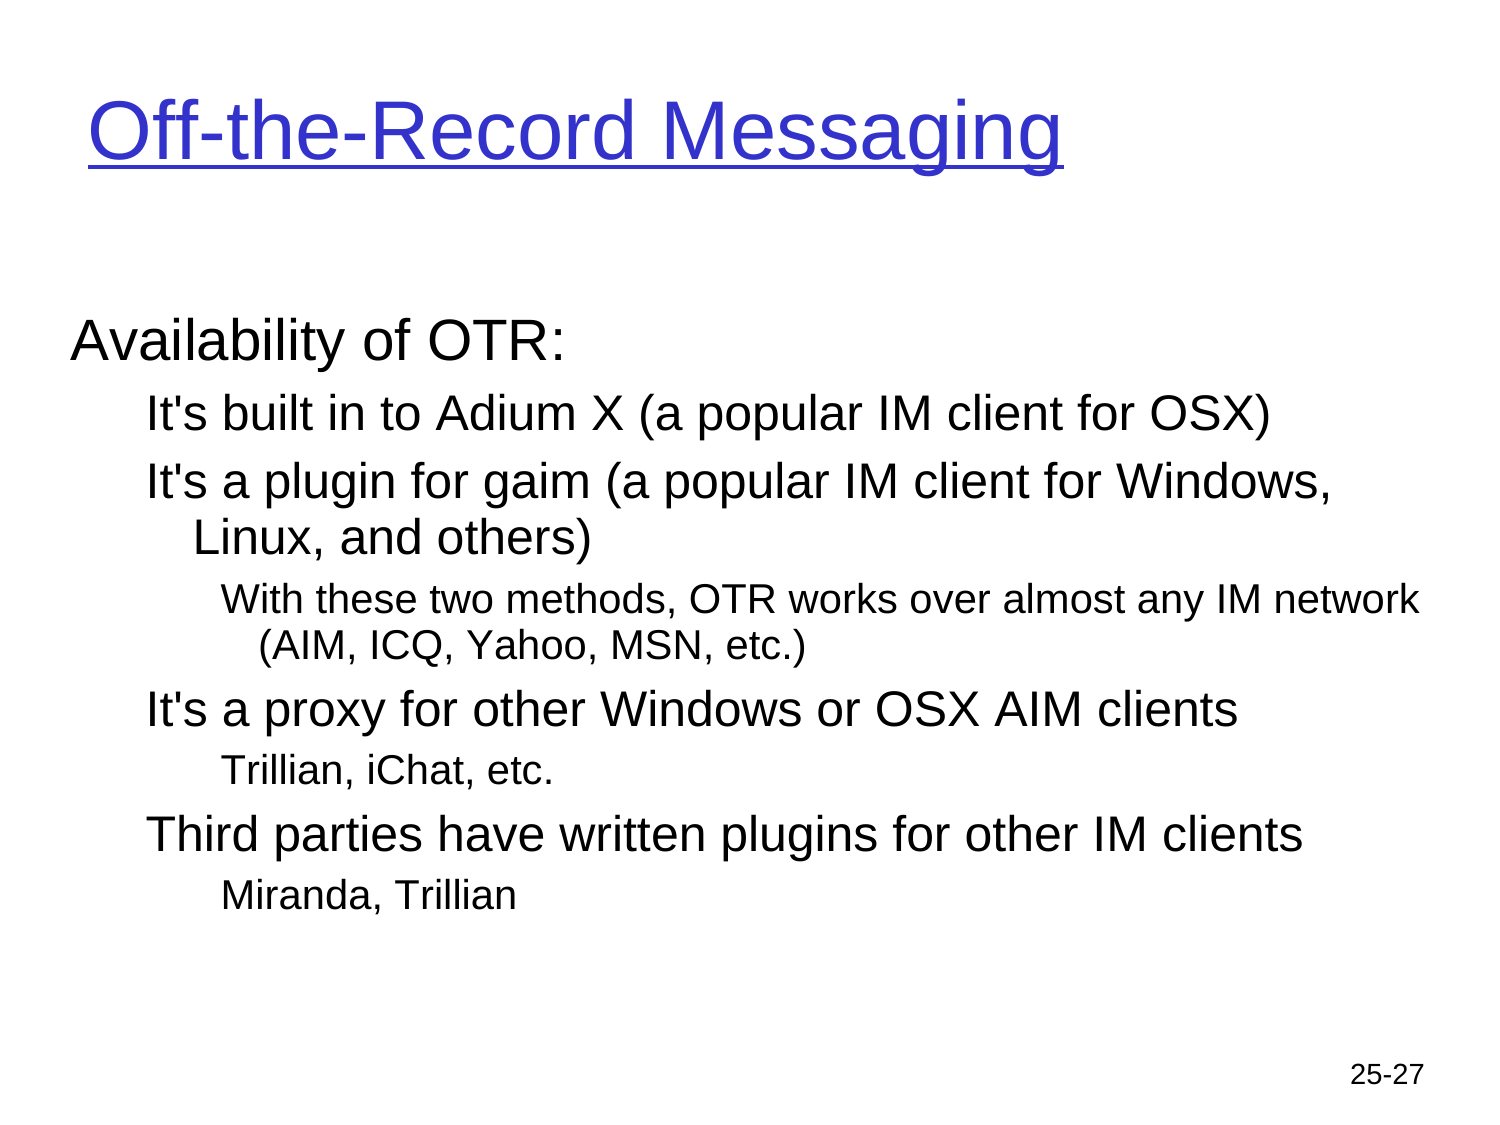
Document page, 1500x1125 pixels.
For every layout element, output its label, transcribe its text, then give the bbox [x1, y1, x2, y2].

list Availability of OTR: It's built in to Adium X (a popular IM client for OSX) It's a plugin for gaim (a popular IM client for Windows, Linux, and others) With these two methods, OTR works over almost any IM network (AIM, ICQ, Yahoo, MSN, etc.) It's a proxy for other Windows or OSX AIM clients Trillian, iChat, etc. Third parties have written plugins for other IM clients Miranda, Trillian [70, 307, 1429, 1017]
title Off-the-Record Messaging [87, 23, 1363, 239]
